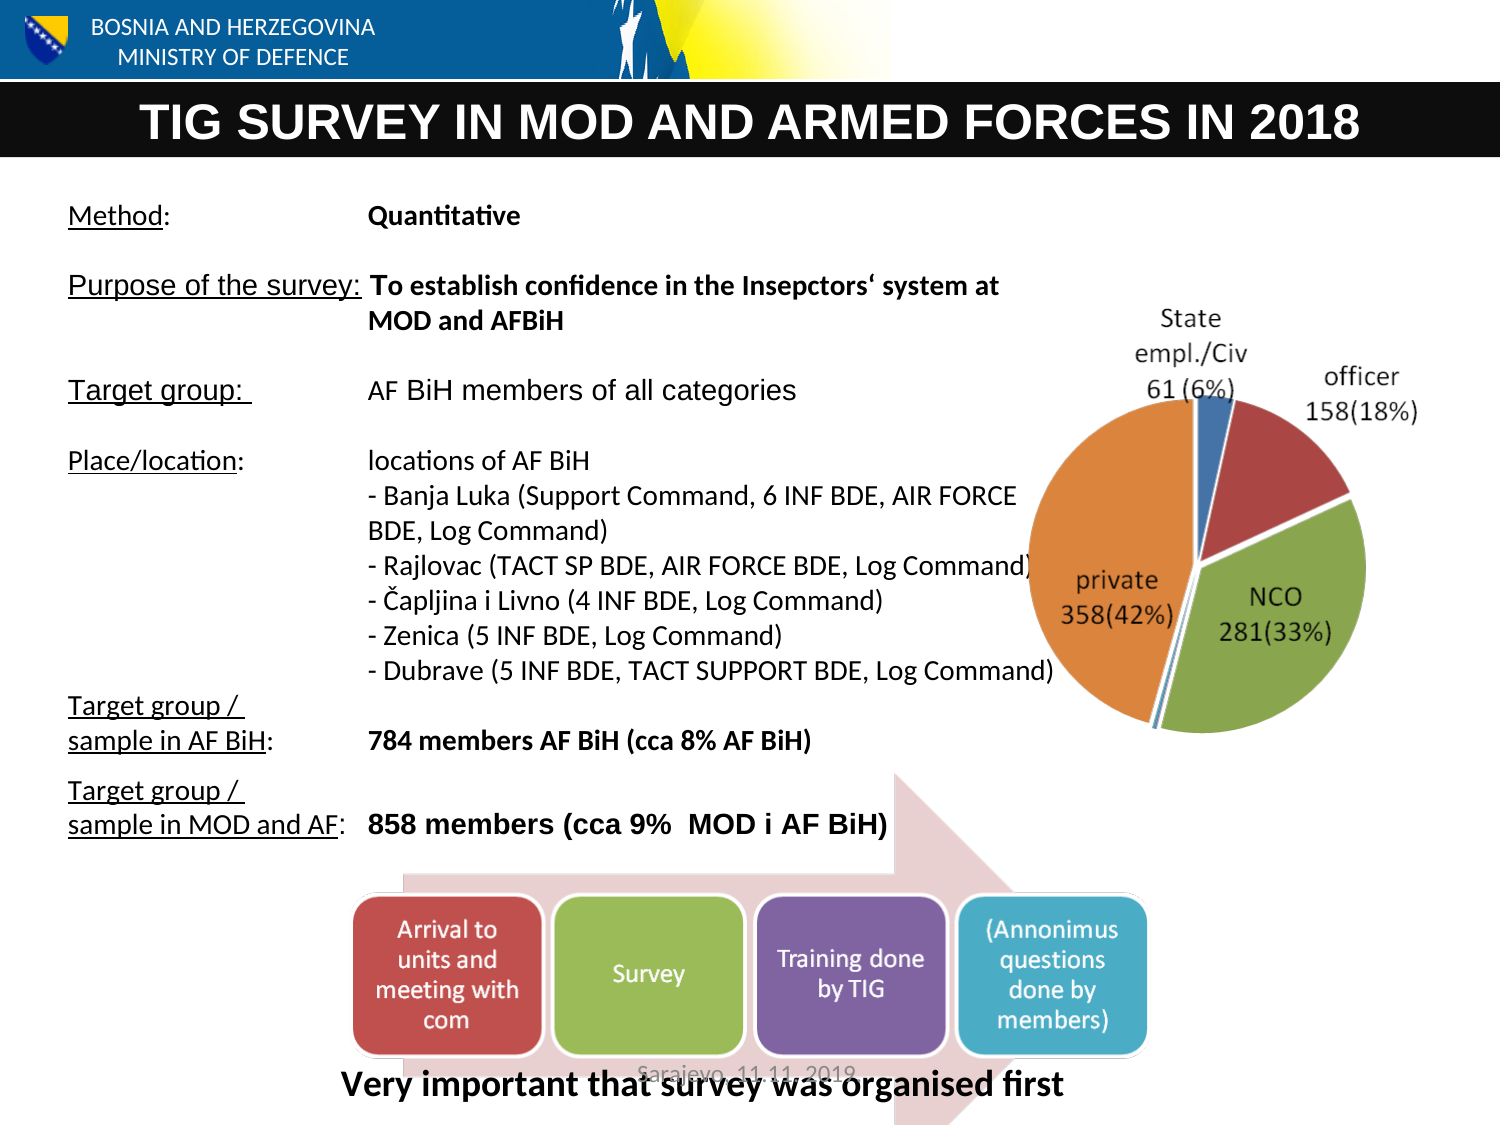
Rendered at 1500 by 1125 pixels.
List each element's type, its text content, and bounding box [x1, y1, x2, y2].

picture [0, 0, 1500, 79]
text_box Target group / sample in MOD and AF: 858 members (cca 9% MOD i AF BiH) [53, 763, 1500, 849]
text_box Very important that survey was organised first [281, 1051, 1126, 1112]
picture [348, 849, 1152, 1125]
text_box Sarajevo, 11.11. 2019. [512, 1042, 988, 1103]
title TIG SURVEY IN MOD AND ARMED FORCES IN 2018 [0, 82, 1500, 158]
picture [878, 293, 1500, 735]
text_box Method: Quantitative Purpose of the survey: To establish confidence in the Insepctors‘ system at MOD and AFBiH Target group: AF BiH members of all categories Place/location: locations of AF BiH - Banja Luka (Support Command, 6 INF BDE, AIR FORCE BDE, Log Command) - Rajlovac (TACT SP BDE, AIR FORCE BDE, Log Command) - Čapljina i Livno (4 INF BDE, Log Command) - Zenica (5 INF BDE, Log Command) - Dubrave (5 INF BDE, TACT SUPPORT BDE, Log Command) Target group / sample in AF BiH: 784 members AF BiH (cca 8% AF BiH) [53, 188, 1081, 763]
